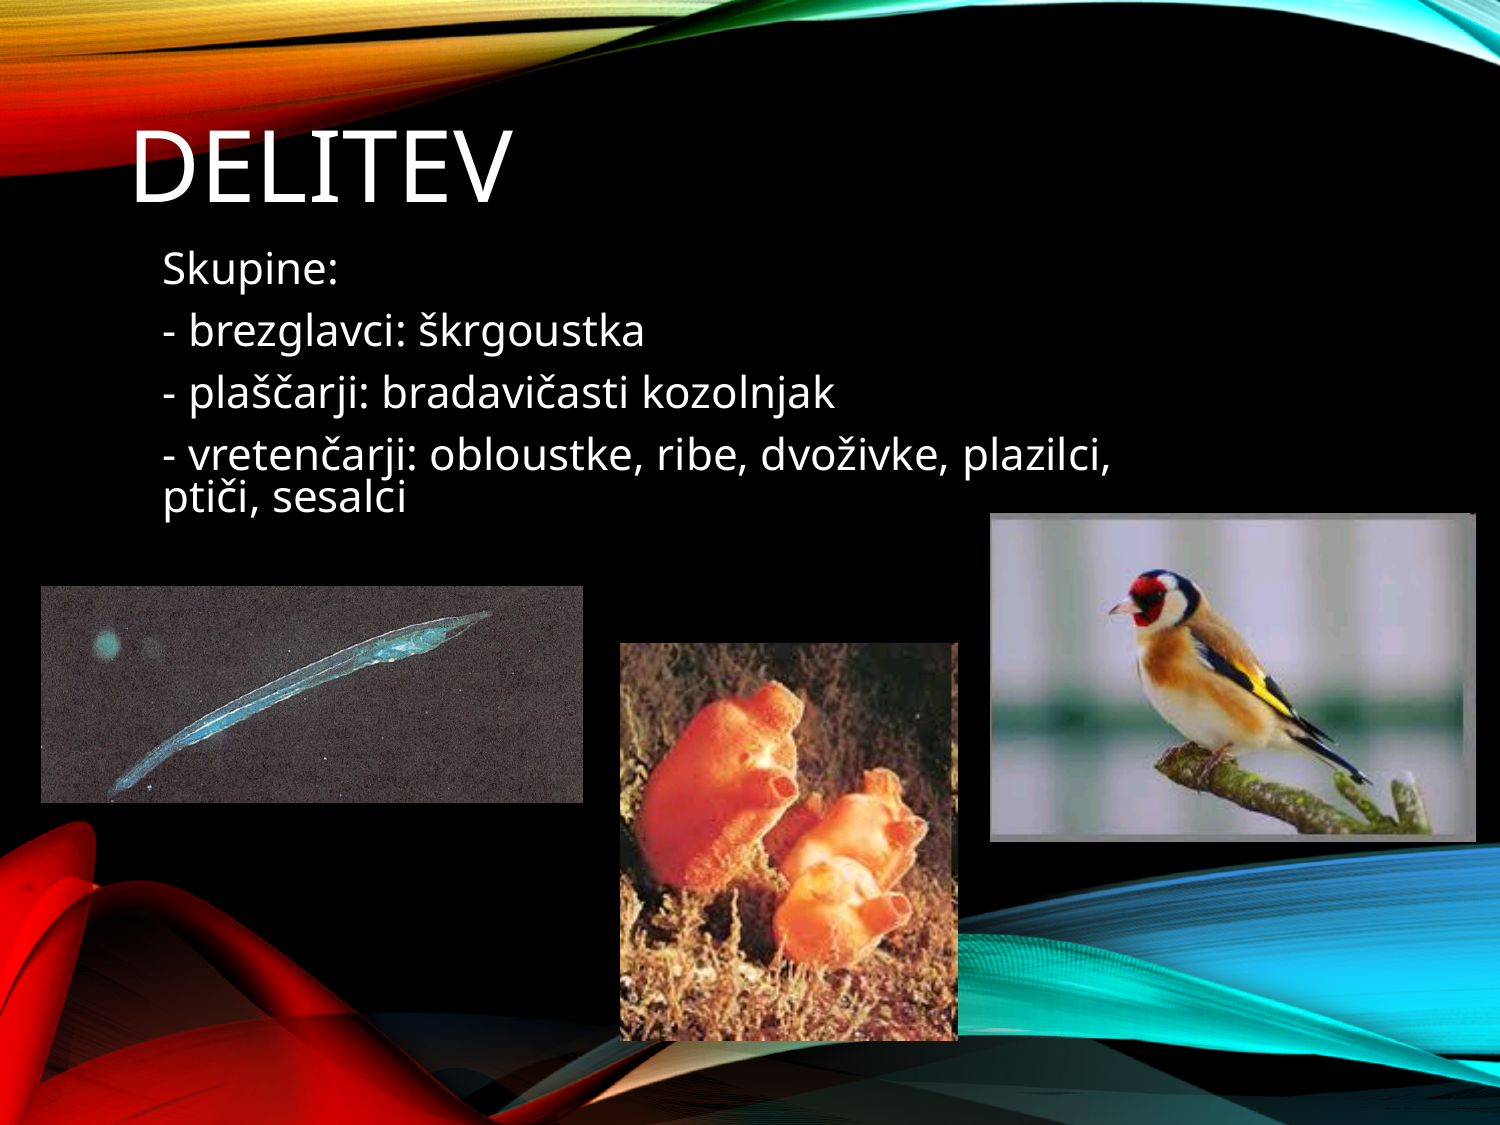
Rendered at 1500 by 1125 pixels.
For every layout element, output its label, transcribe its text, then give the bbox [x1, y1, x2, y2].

title DELITEV [112, 78, 1400, 232]
picture [41, 586, 583, 803]
picture [0, 0, 1500, 178]
subtitle Skupine: - brezglavci: škrgoustka - plaščarji: bradavičasti kozolnjak - vretenčarji: obloustke, ribe, dvoživke, plazilci, ptiči, sesalci [147, 243, 1198, 531]
picture [0, 513, 1500, 1125]
